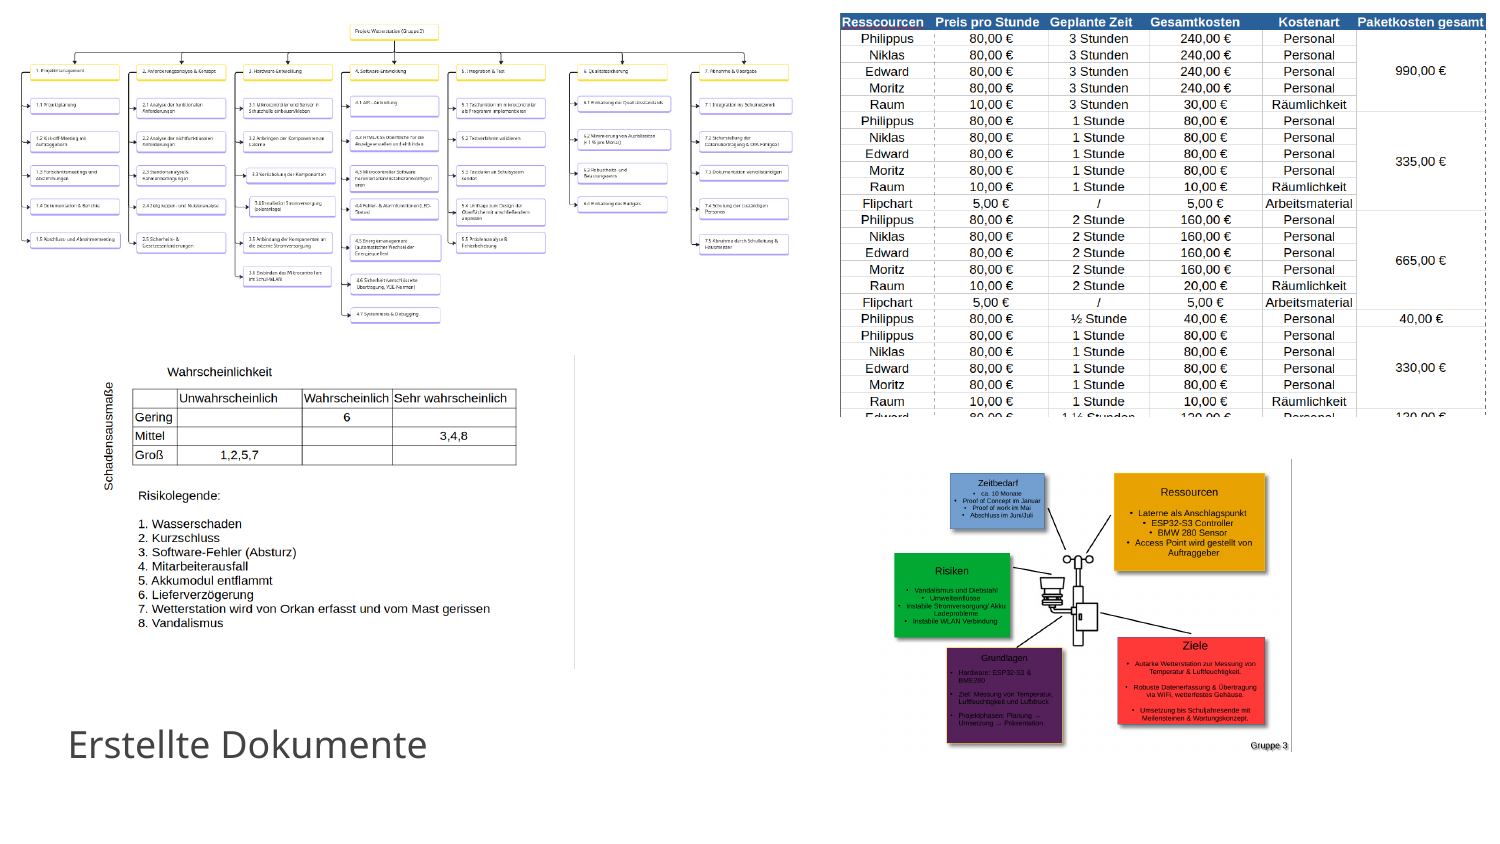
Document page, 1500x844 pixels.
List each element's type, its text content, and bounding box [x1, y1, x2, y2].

picture [840, 13, 1487, 417]
picture [36, 355, 575, 669]
picture [878, 459, 1292, 752]
picture [18, 13, 805, 331]
list Erstellte Dokumente [52, 694, 1037, 793]
